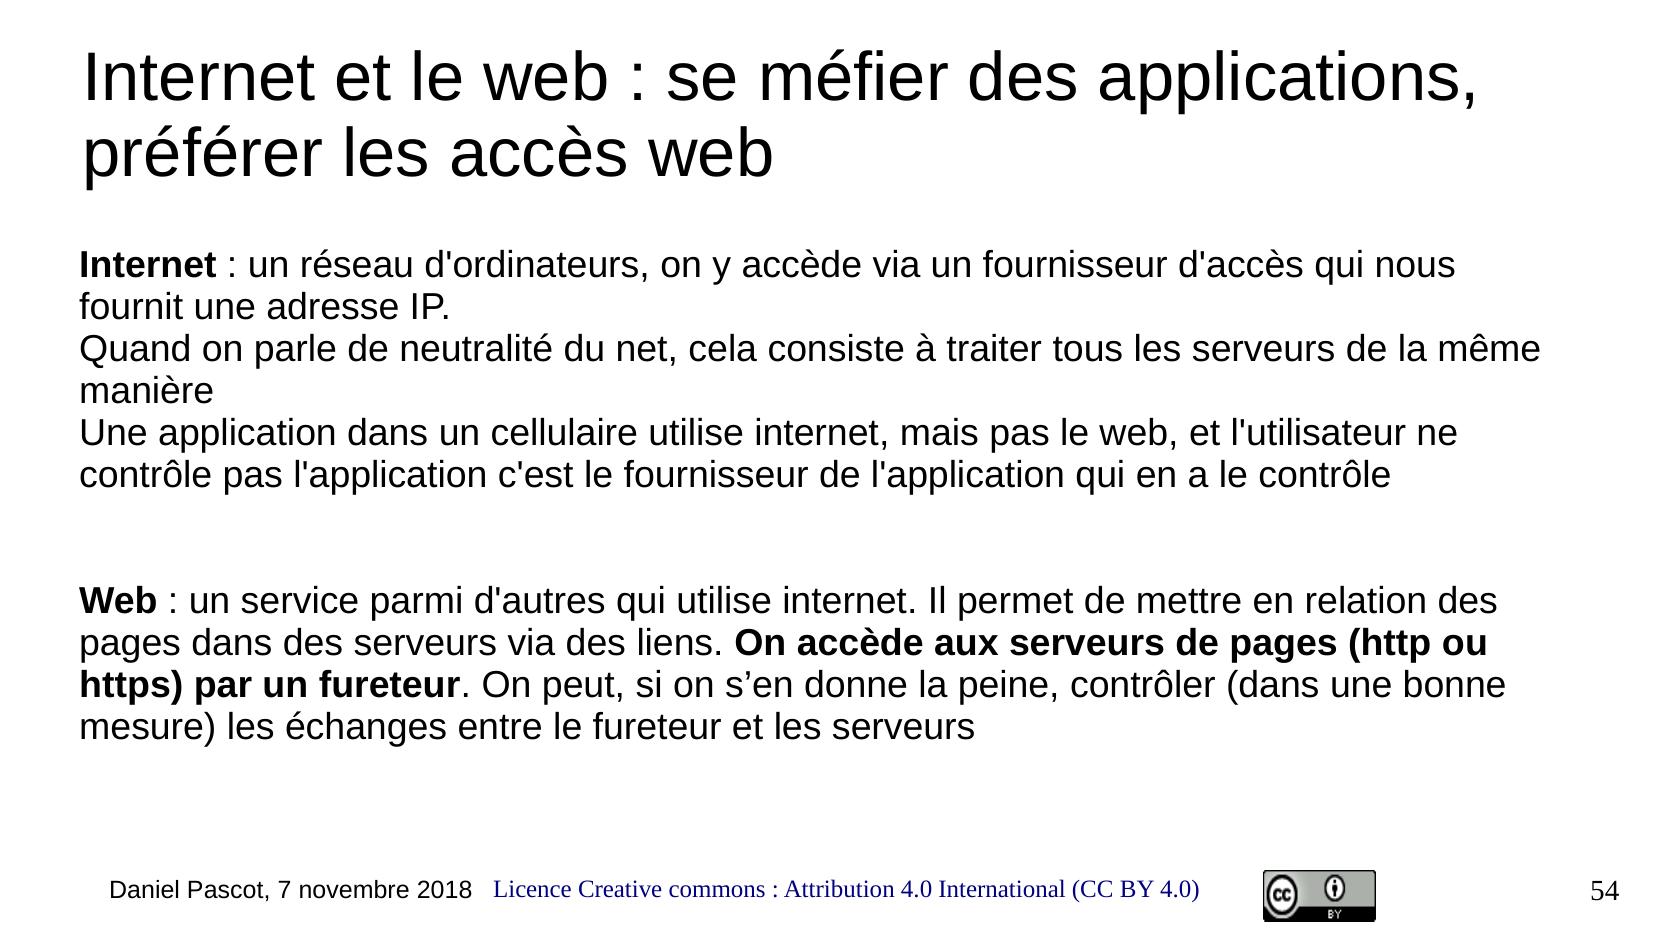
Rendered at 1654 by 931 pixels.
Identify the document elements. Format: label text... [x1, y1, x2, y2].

text_box Internet : un réseau d'ordinateurs, on y accède via un fournisseur d'accès qui nous fournit une adresse IP. Quand on parle de neutralité du net, cela consiste à traiter tous les serveurs de la même manière Une application dans un cellulaire utilise internet, mais pas le web, et l'utilisateur ne contrôle pas l'application c'est le fournisseur de l'application qui en a le contrôle Web : un service parmi d'autres qui utilise internet. Il permet de mettre en relation des pages dans des serveurs via des liens. On accède aux serveurs de pages (http ou https) par un fureteur. On peut, si on s’en donne la peine, contrôler (dans une bonne mesure) les échanges entre le fureteur et les serveurs [64, 236, 1560, 839]
picture [1263, 870, 1376, 922]
title Internet et le web : se méfier des applications, préférer les accès web [82, 37, 1571, 193]
